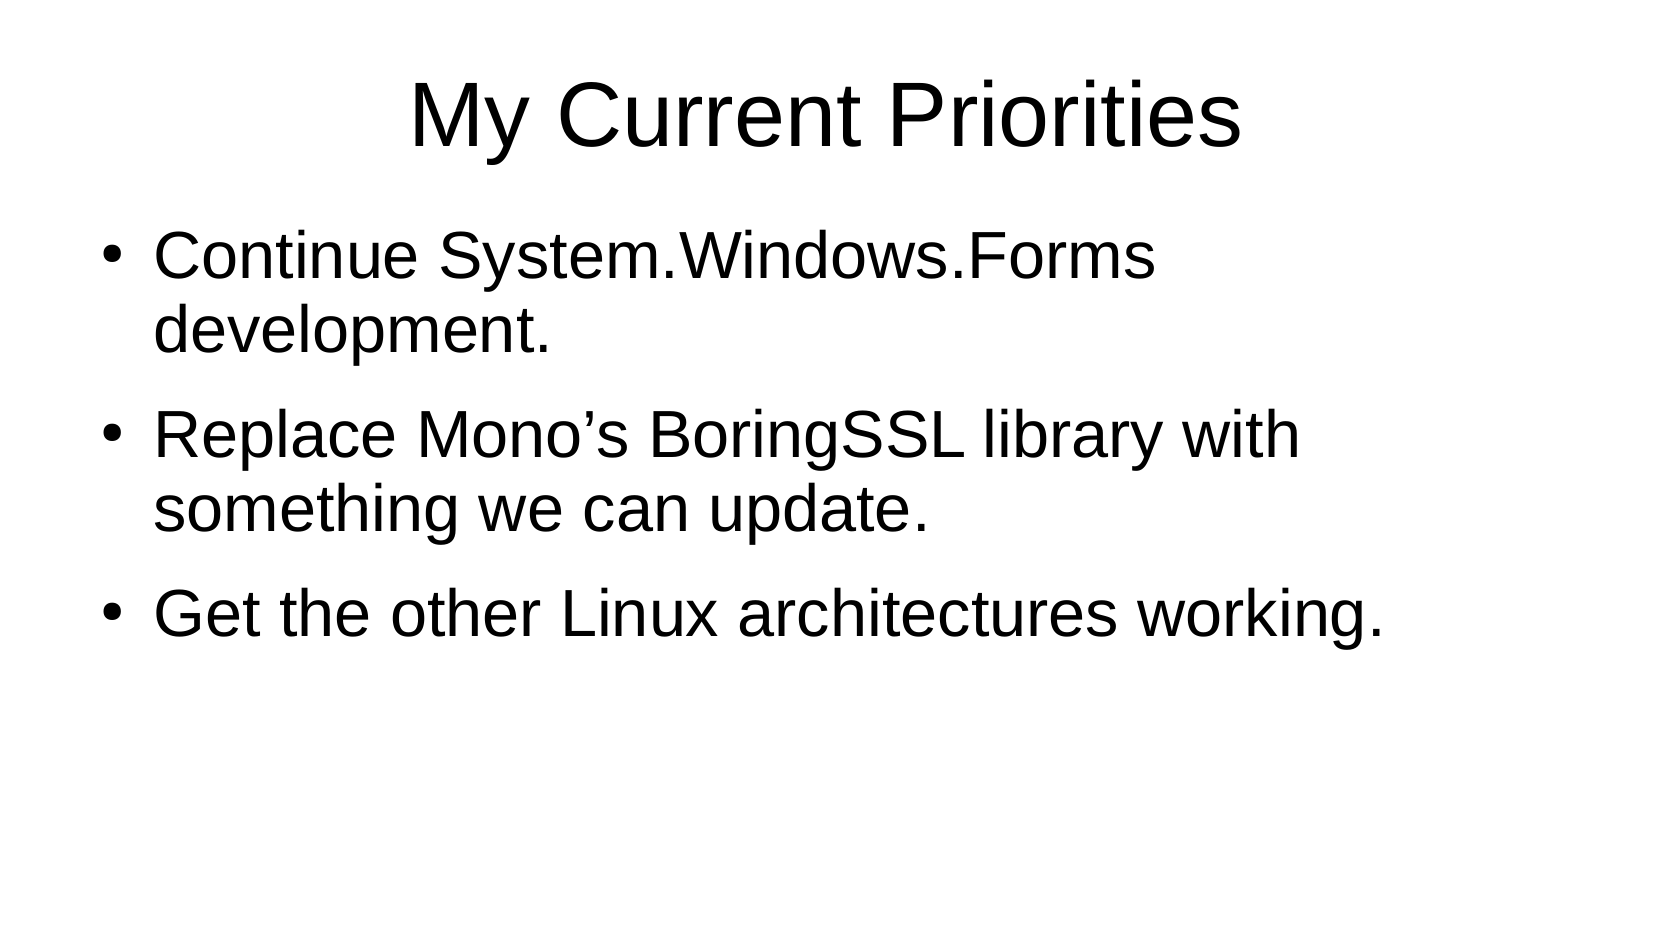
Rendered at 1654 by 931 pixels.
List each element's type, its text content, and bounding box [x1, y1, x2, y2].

list Continue System.Windows.Forms development. Replace Mono’s BoringSSL library with something we can update. Get the other Linux architectures working. [82, 217, 1571, 758]
title My Current Priorities [82, 37, 1571, 193]
